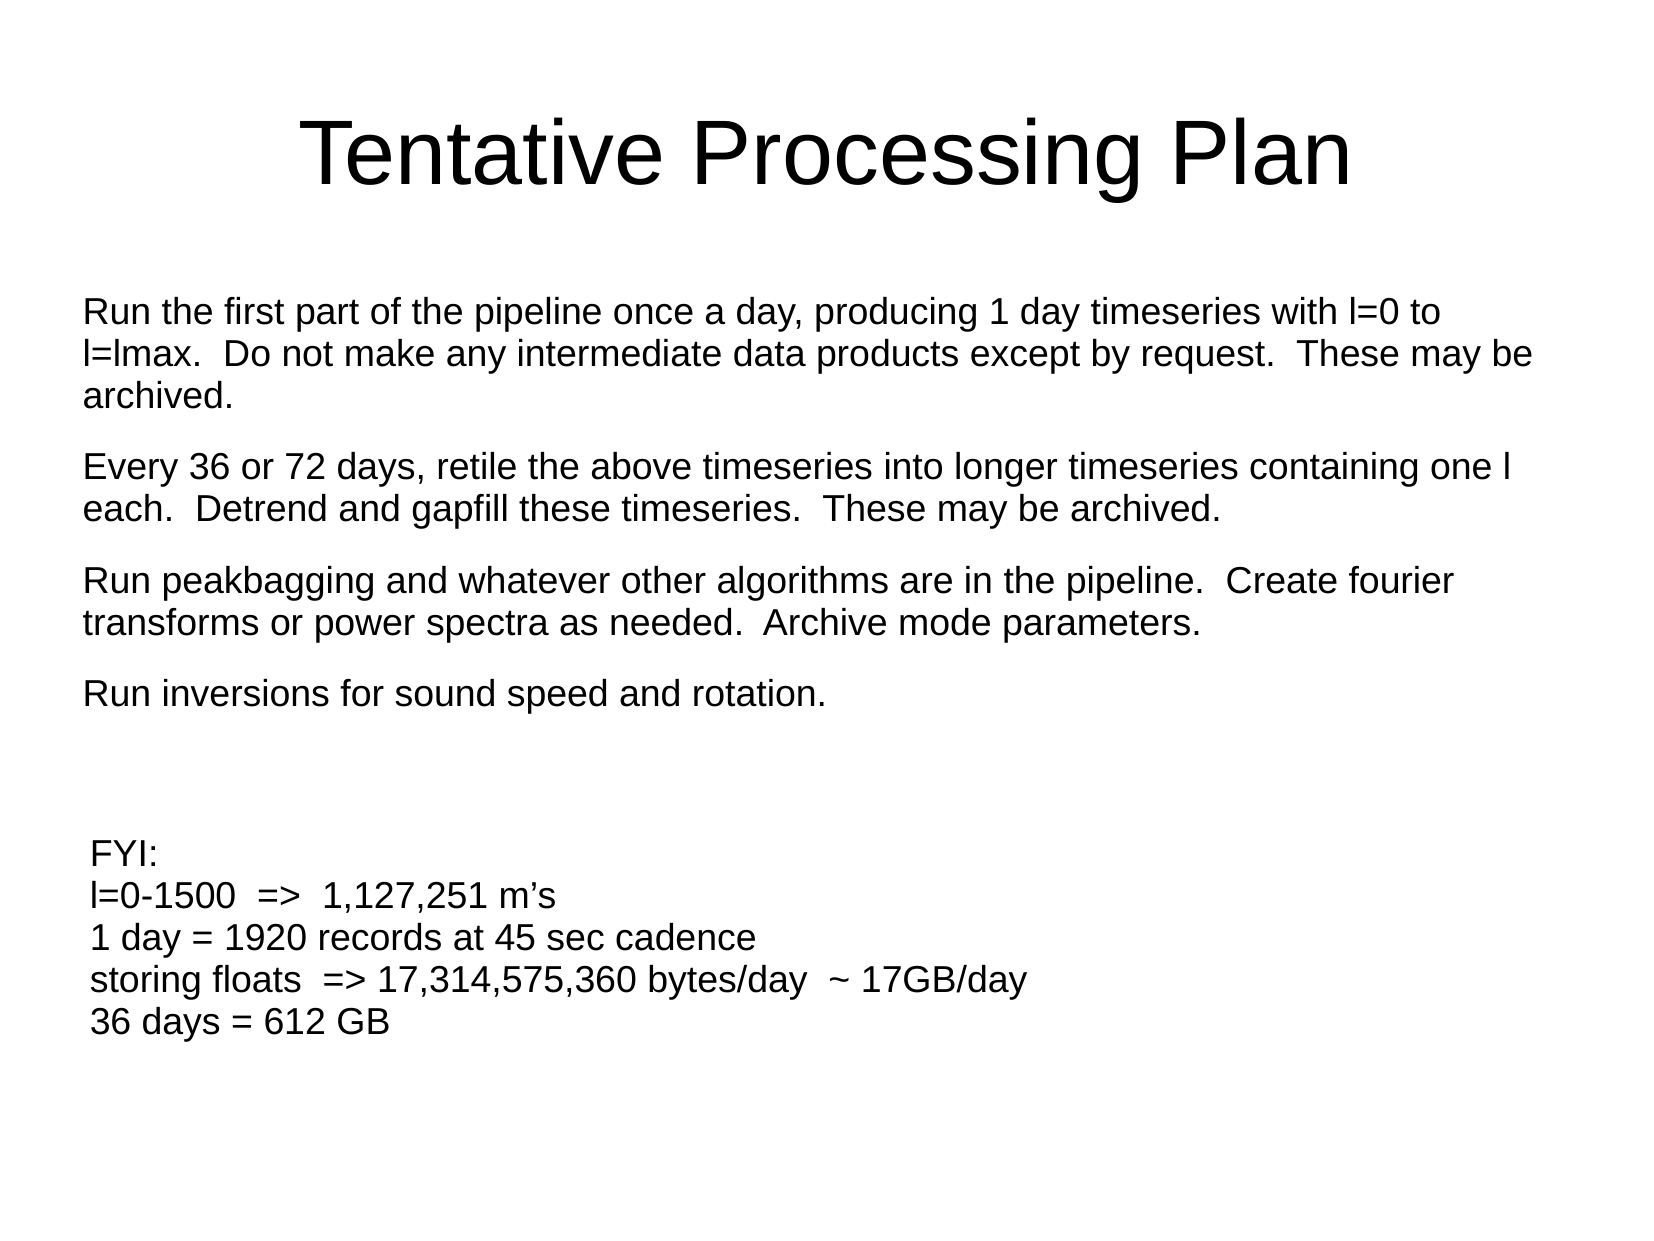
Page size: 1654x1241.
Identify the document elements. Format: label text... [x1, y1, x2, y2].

title Tentative Processing Plan [82, 56, 1571, 250]
text_box FYI: l=0-1500 => 1,127,251 m’s 1 day = 1920 records at 45 sec cadence storing floats => 17,314,575,360 bytes/day ~ 17GB/day 36 days = 612 GB [75, 825, 1538, 1050]
list Run the first part of the pipeline once a day, producing 1 day timeseries with l=0 to l=lmax. Do not make any intermediate data products except by request. These may be archived. Every 36 or 72 days, retile the above timeseries into longer timeseries containing one l each. Detrend and gapfill these timeseries. These may be archived. Run peakbagging and whatever other algorithms are in the pipeline. Create fourier transforms or power spectra as needed. Archive mode parameters. Run inversions for sound speed and rotation. [82, 290, 1571, 1094]
